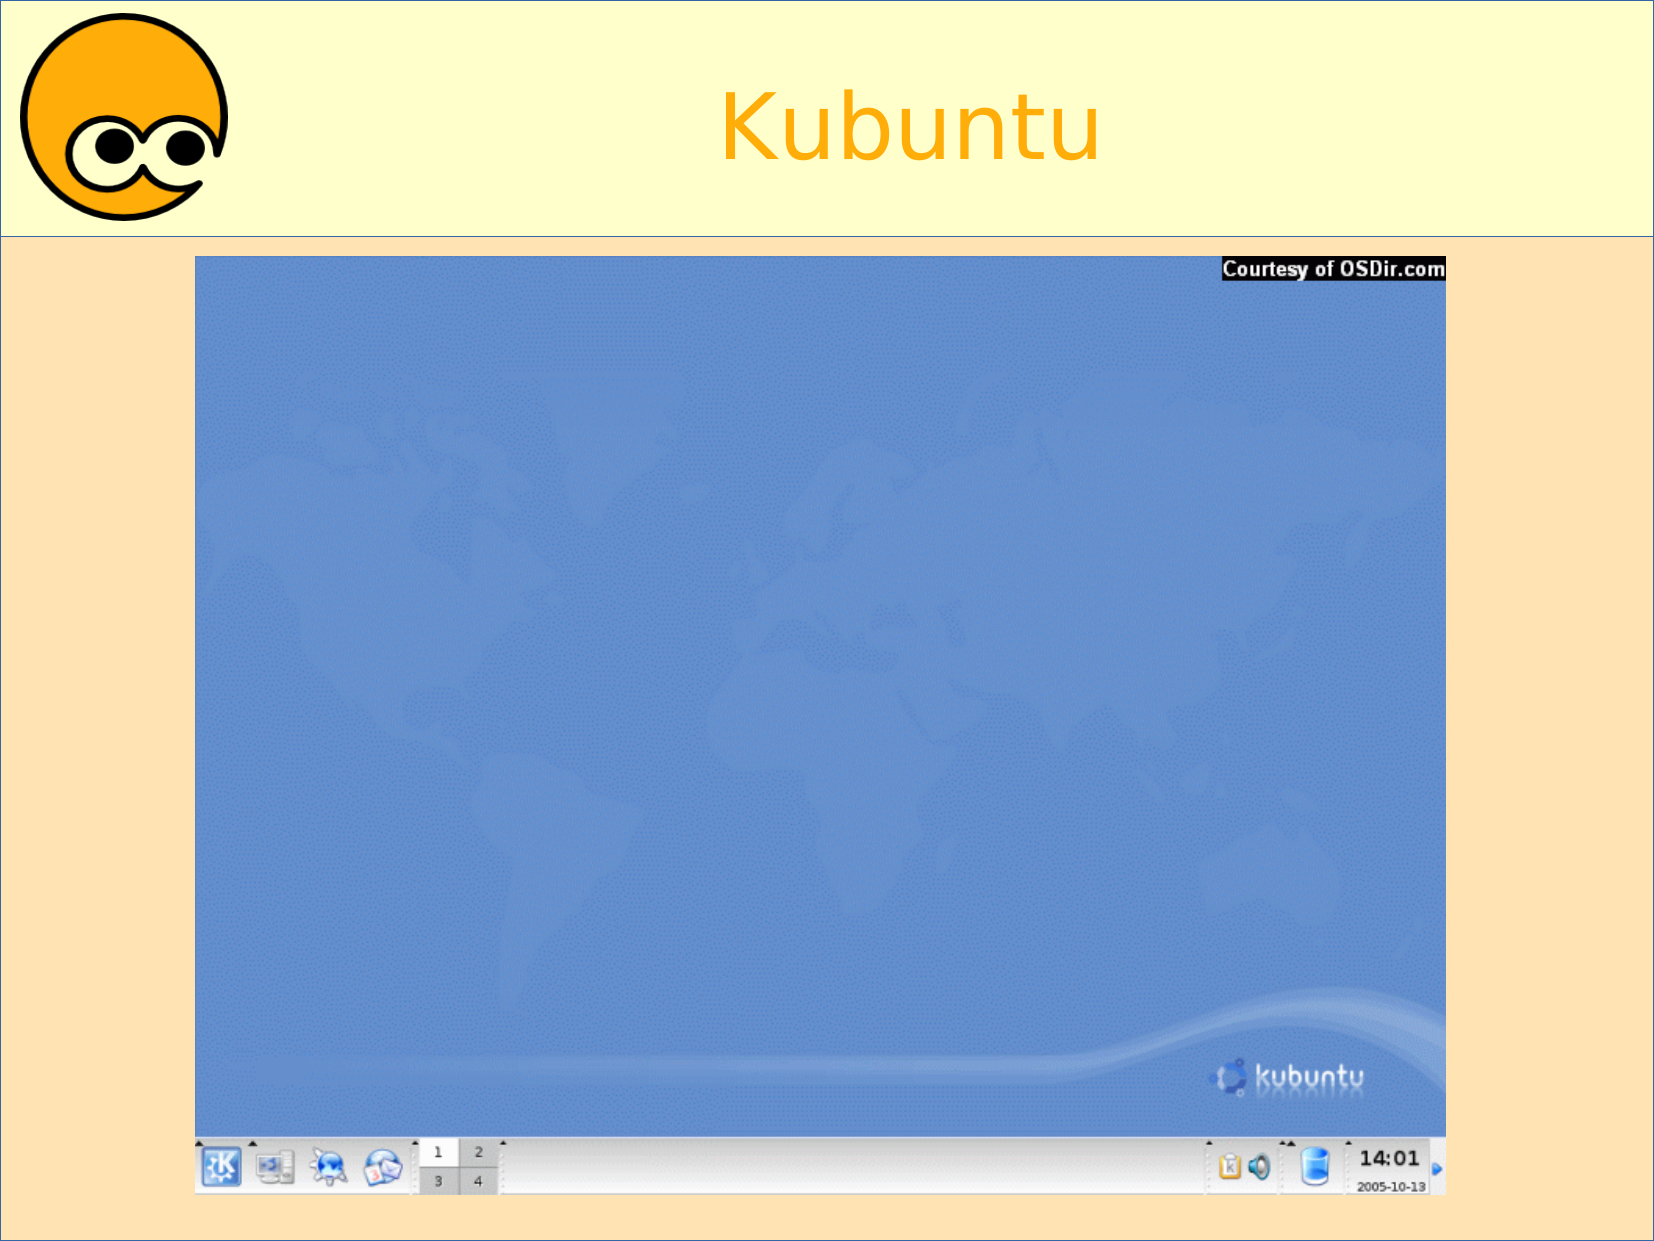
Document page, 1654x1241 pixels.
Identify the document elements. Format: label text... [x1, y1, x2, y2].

title Kubuntu [252, 49, 1571, 207]
picture [195, 256, 1446, 1195]
picture [20, 13, 228, 221]
